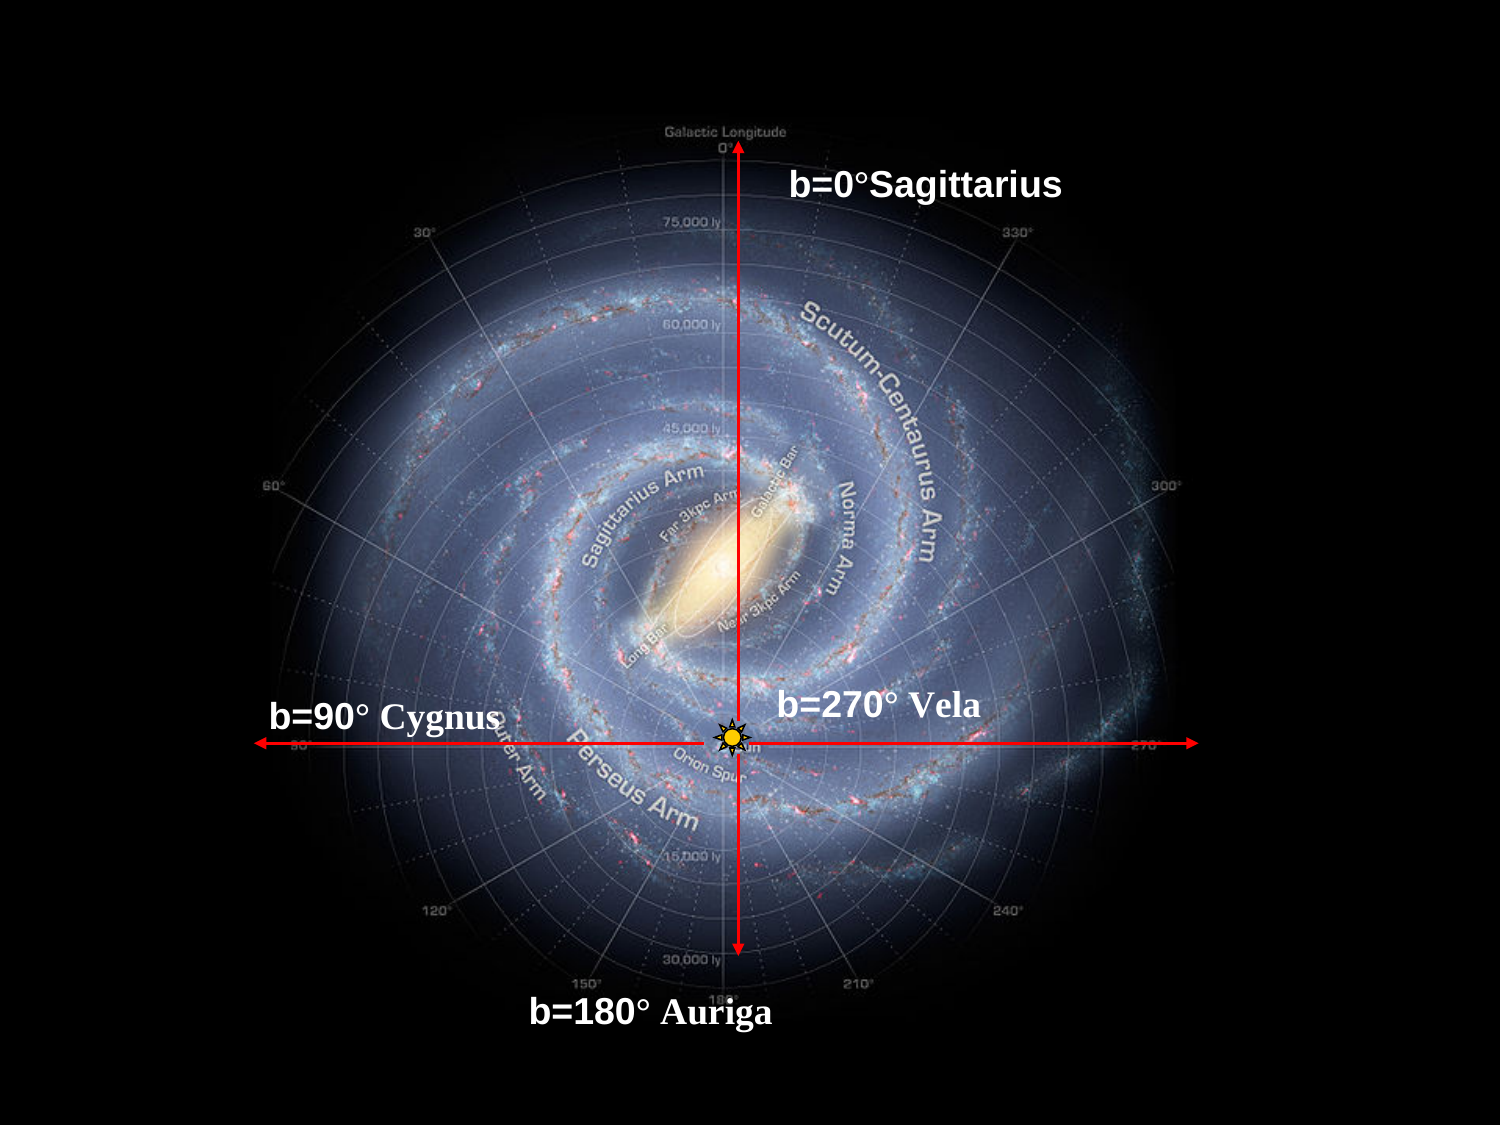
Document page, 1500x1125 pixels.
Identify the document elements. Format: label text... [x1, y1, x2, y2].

text_box b=270° Vela [761, 672, 1211, 802]
text_box [714, 734, 722, 741]
text_box [719, 724, 751, 756]
text_box b=90° Cygnus [253, 684, 703, 745]
text_box b=0°Sagittarius [773, 152, 1223, 214]
picture [254, 98, 1193, 1036]
text_box [729, 719, 735, 727]
text_box b=180° Auriga [513, 979, 811, 1041]
